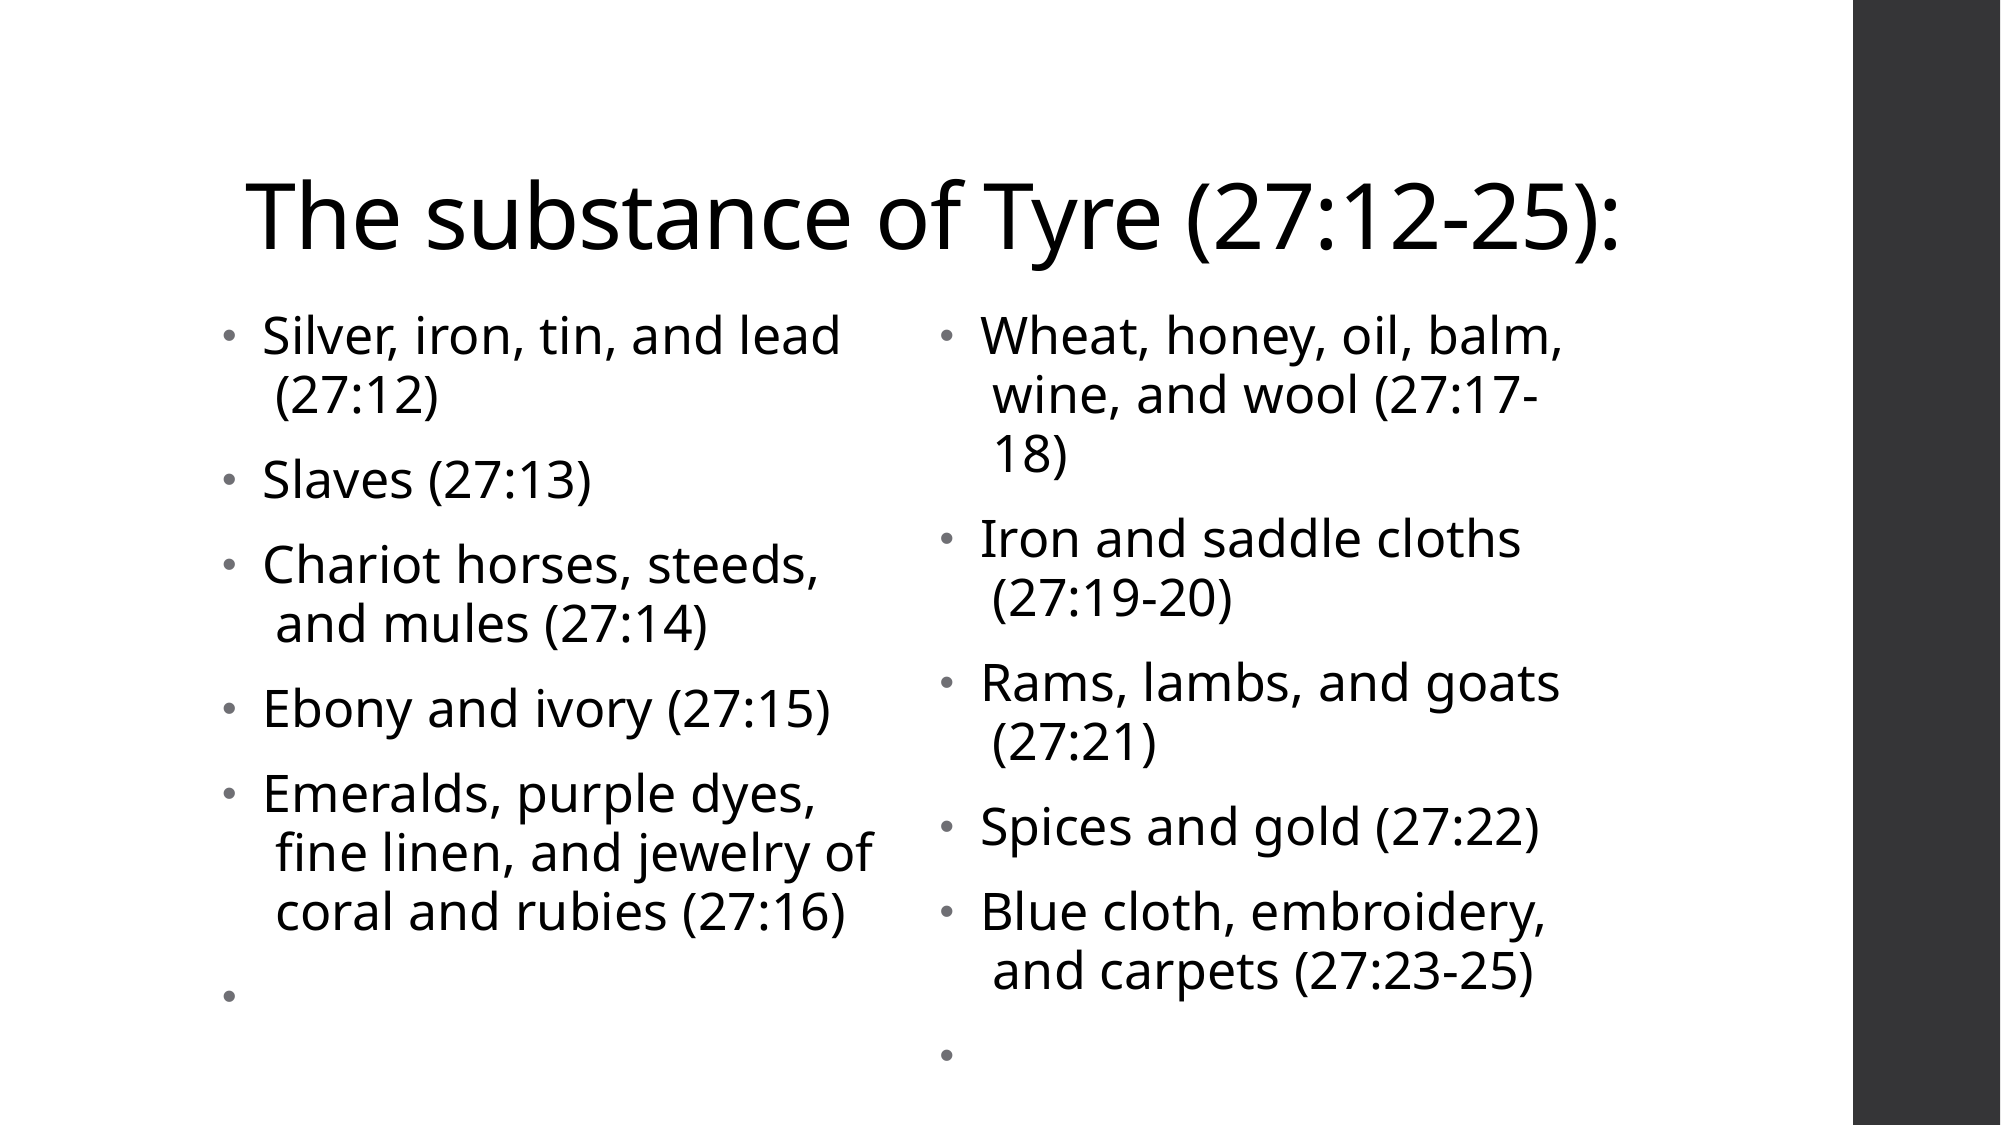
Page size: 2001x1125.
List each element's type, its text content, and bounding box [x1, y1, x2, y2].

list Wheat, honey, oil, balm, wine, and wool (27:17-18) Iron and saddle cloths (27:19-20) Rams, lambs, and goats (27:21) Spices and gold (27:22) Blue cloth, embroidery, and carpets (27:23-25) [924, 299, 1617, 1014]
title The substance of Tyre (27:12-25): [206, 60, 1797, 278]
list Silver, iron, tin, and lead (27:12) Slaves (27:13) Chariot horses, steeds, and mules (27:14) Ebony and ivory (27:15) Emeralds, purple dyes, fine linen, and jewelry of coral and rubies (27:16) [207, 299, 900, 1014]
